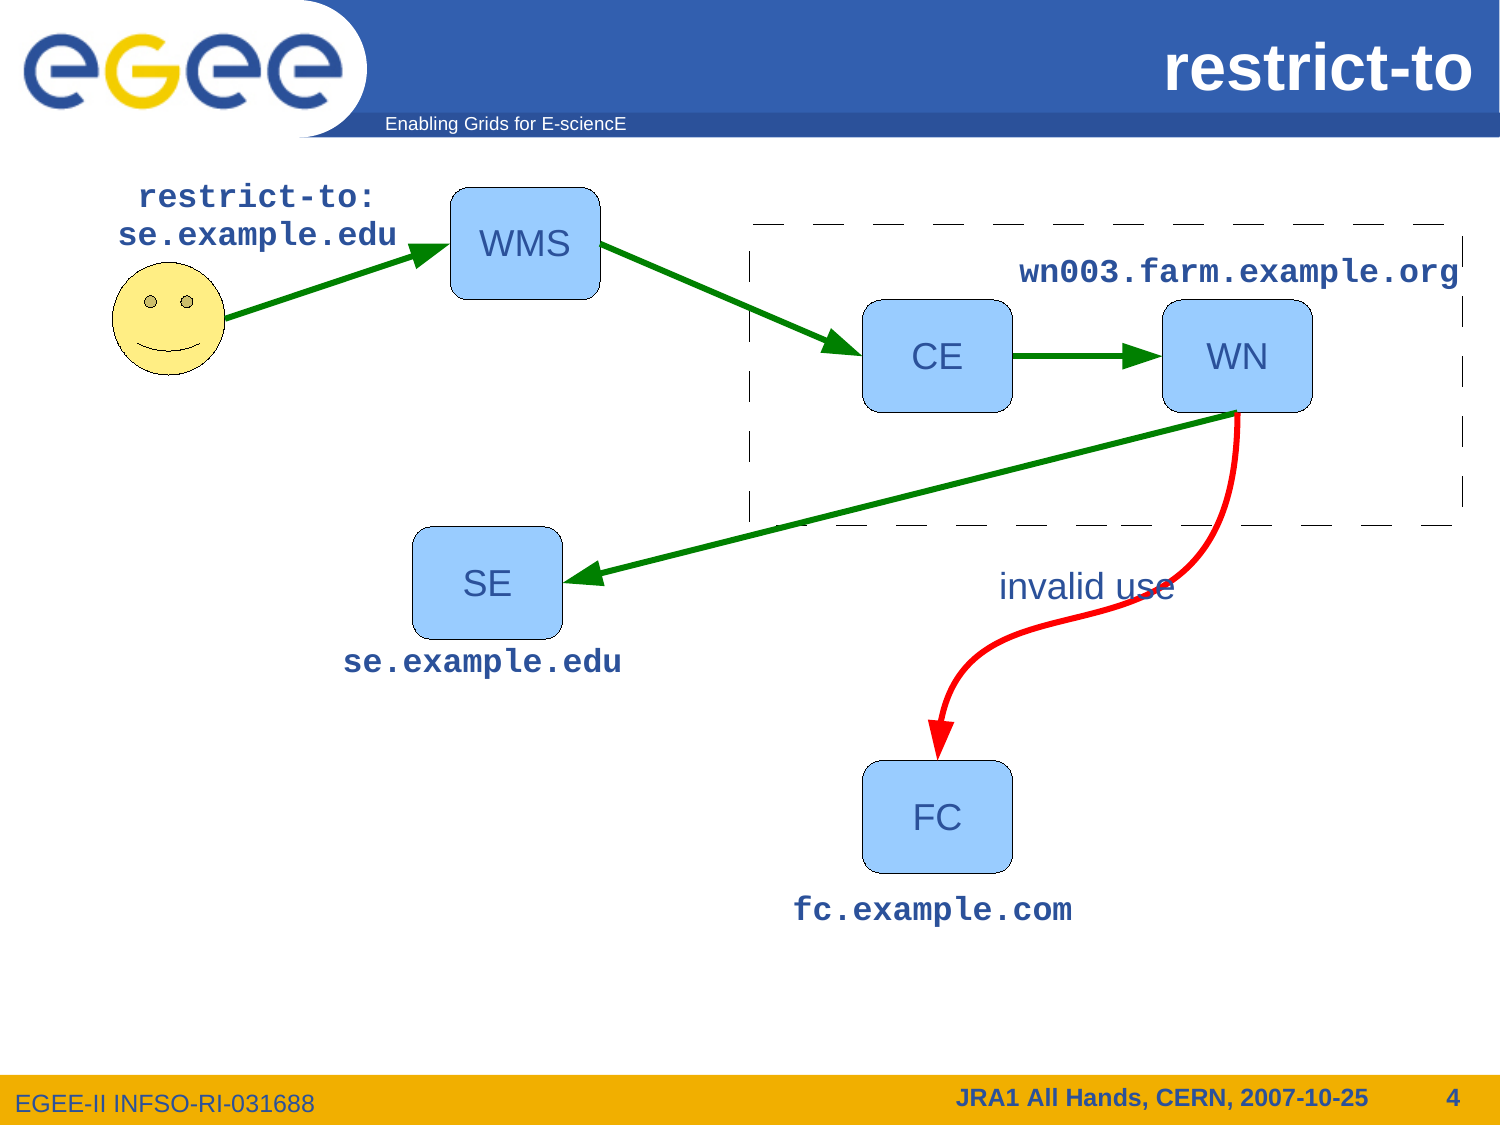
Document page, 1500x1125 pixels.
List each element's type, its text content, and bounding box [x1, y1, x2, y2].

text_box fc.example.com [777, 884, 1088, 938]
text_box SE [412, 526, 563, 637]
text_box WN [1162, 300, 1313, 413]
text_box [112, 263, 225, 376]
text_box wn003.farm.example.org [1004, 247, 1475, 300]
text_box WMS [450, 187, 601, 300]
text_box se.example.edu [327, 637, 638, 691]
text_box FC [862, 760, 1013, 874]
title restrict-to [369, 18, 1475, 117]
text_box CE [862, 299, 1013, 413]
text_box restrict-to: se.example.edu [102, 172, 413, 263]
picture [18, 30, 349, 112]
